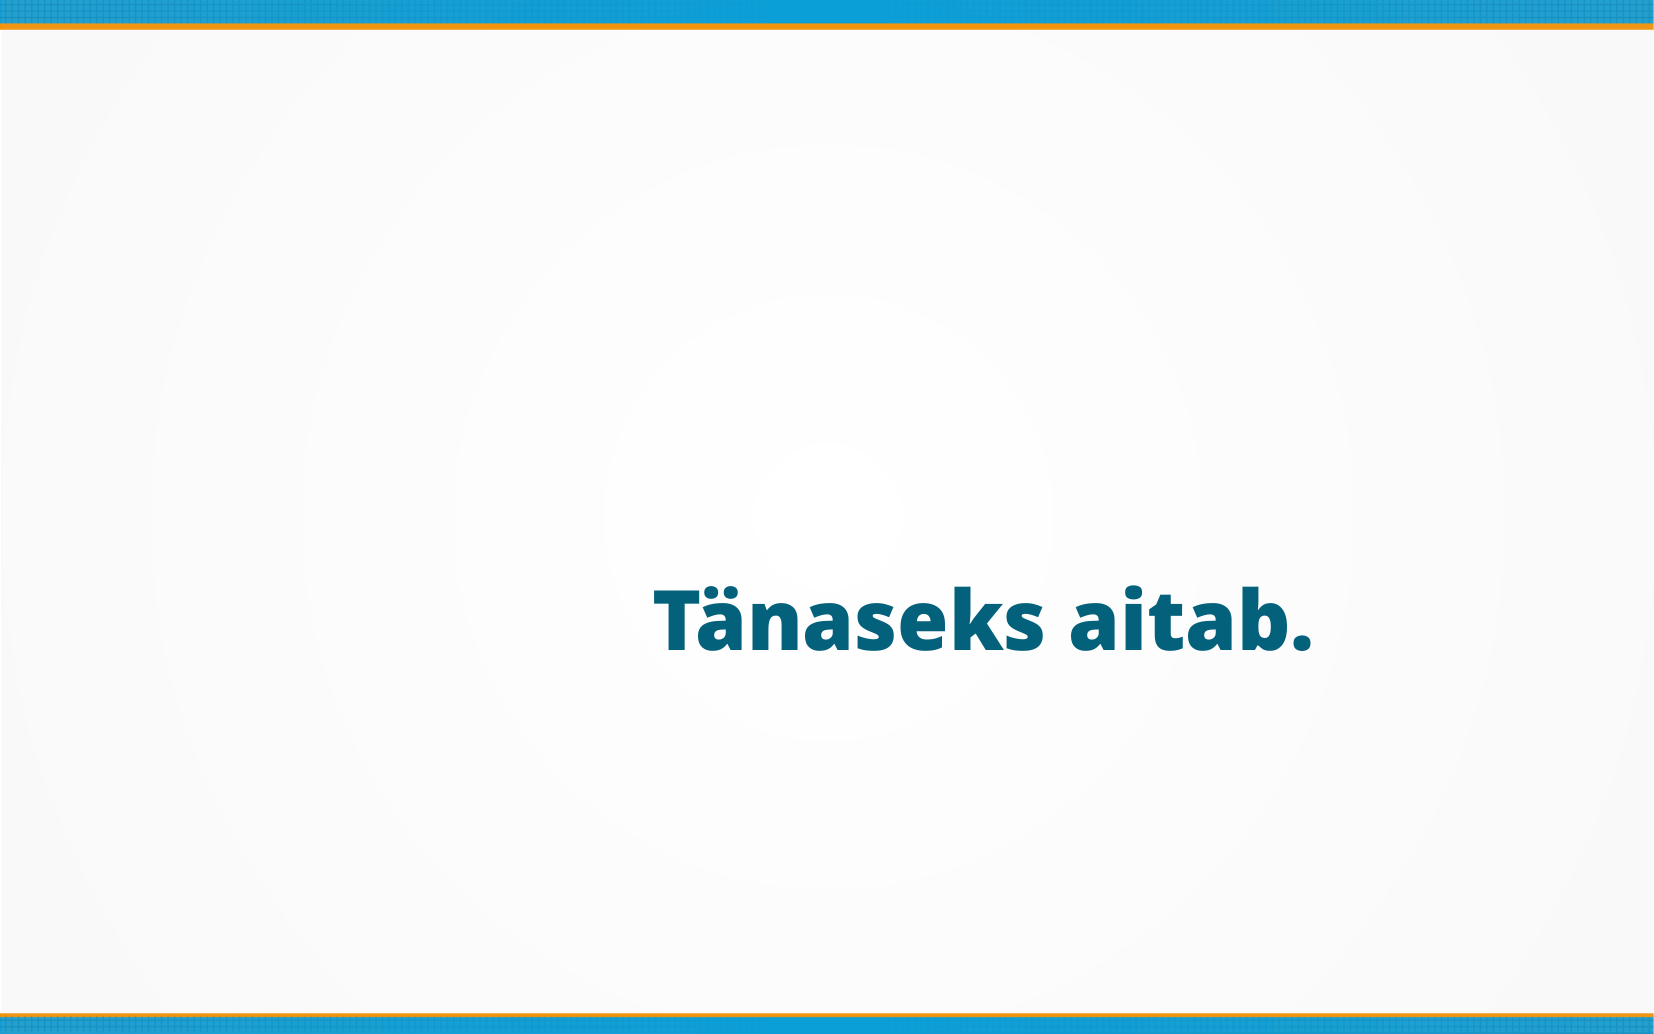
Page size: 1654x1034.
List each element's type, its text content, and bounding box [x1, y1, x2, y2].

subtitle Tänaseks aitab. [98, 138, 1654, 1034]
picture [0, 0, 1654, 1034]
